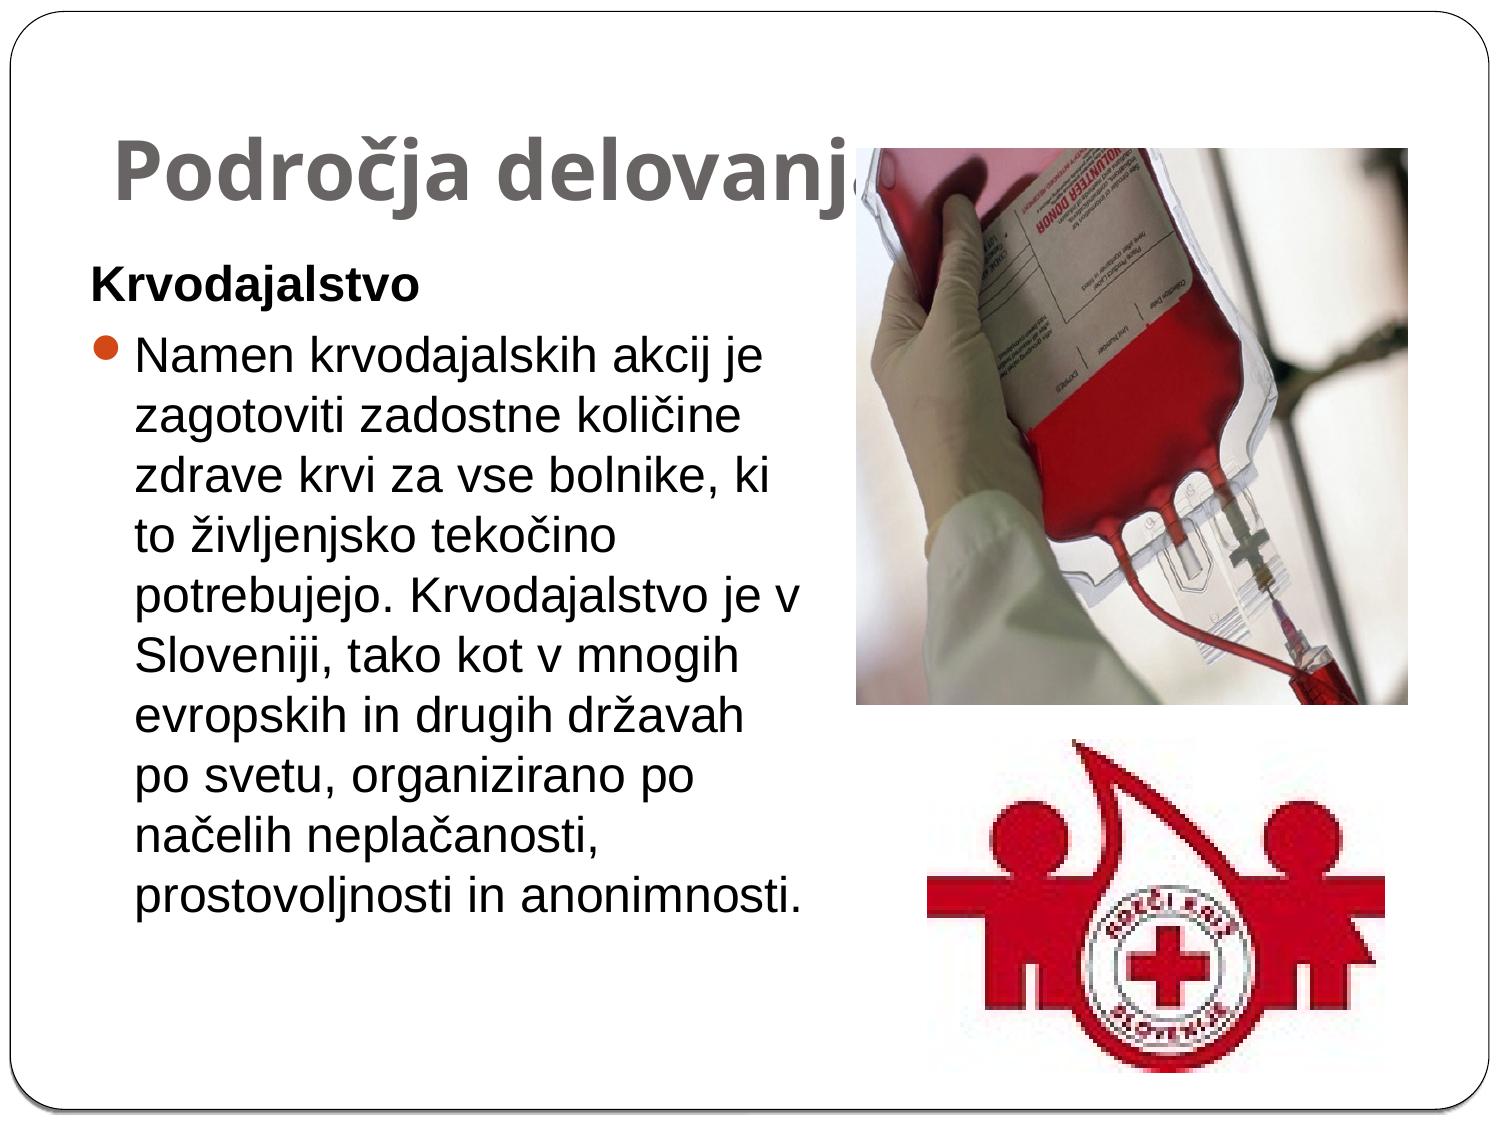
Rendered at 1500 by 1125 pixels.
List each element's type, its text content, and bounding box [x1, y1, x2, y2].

title Področja delovanja: [75, 45, 1425, 233]
list Krvodajalstvo Namen krvodajalskih akcij je zagotoviti zadostne količine zdrave krvi za vse bolnike, ki to življenjsko tekočino potrebujejo. Krvodajalstvo je v Sloveniji, tako kot v mnogih evropskih in drugih državah po svetu, organizirano po načelih neplačanosti, prostovoljnosti in anonimnosti. [75, 243, 828, 1047]
picture [927, 739, 1385, 1073]
picture [856, 148, 1408, 705]
